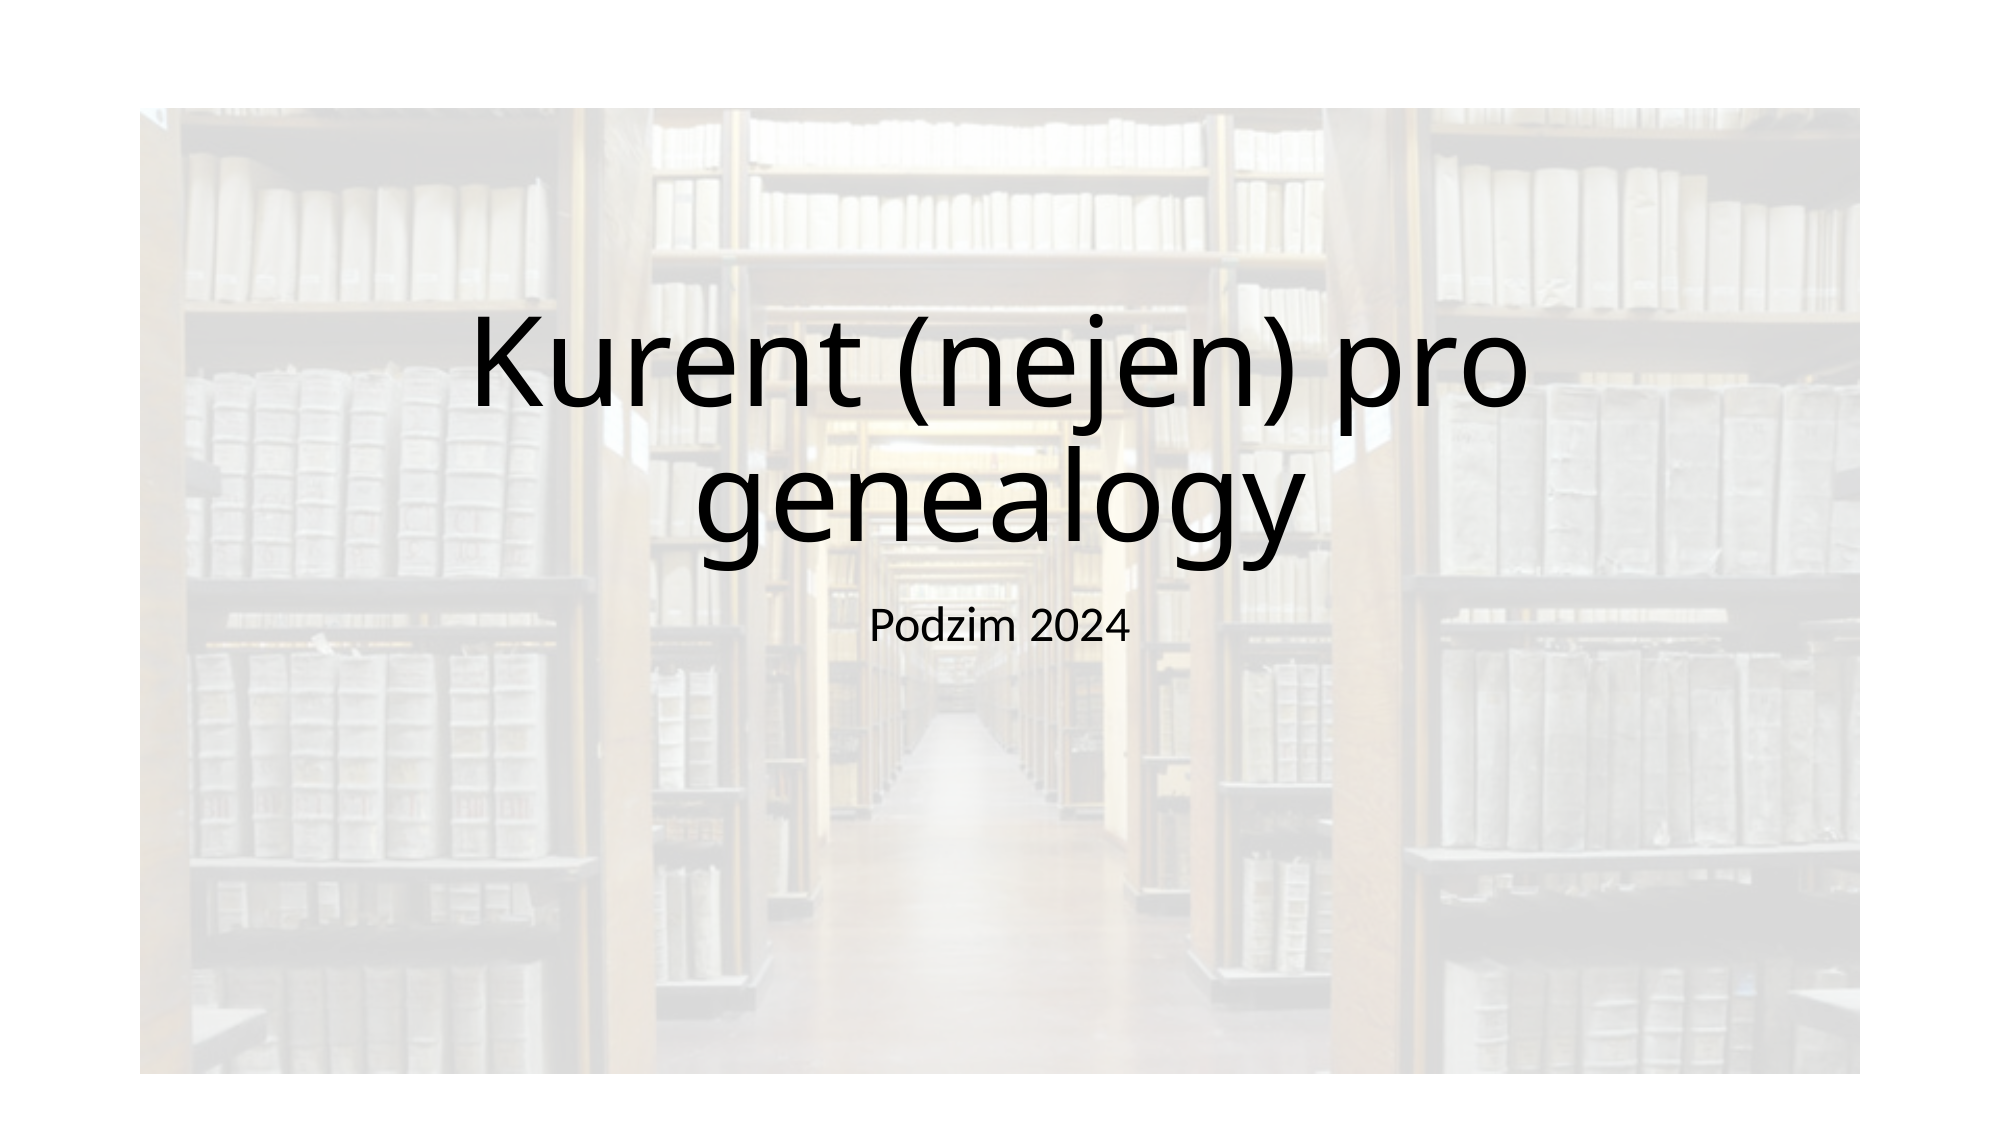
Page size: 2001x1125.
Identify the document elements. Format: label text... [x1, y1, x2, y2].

subtitle Podzim 2024 [249, 590, 1750, 863]
picture [140, 108, 1860, 1074]
title Kurent (nejen) pro genealogy [249, 184, 1750, 576]
